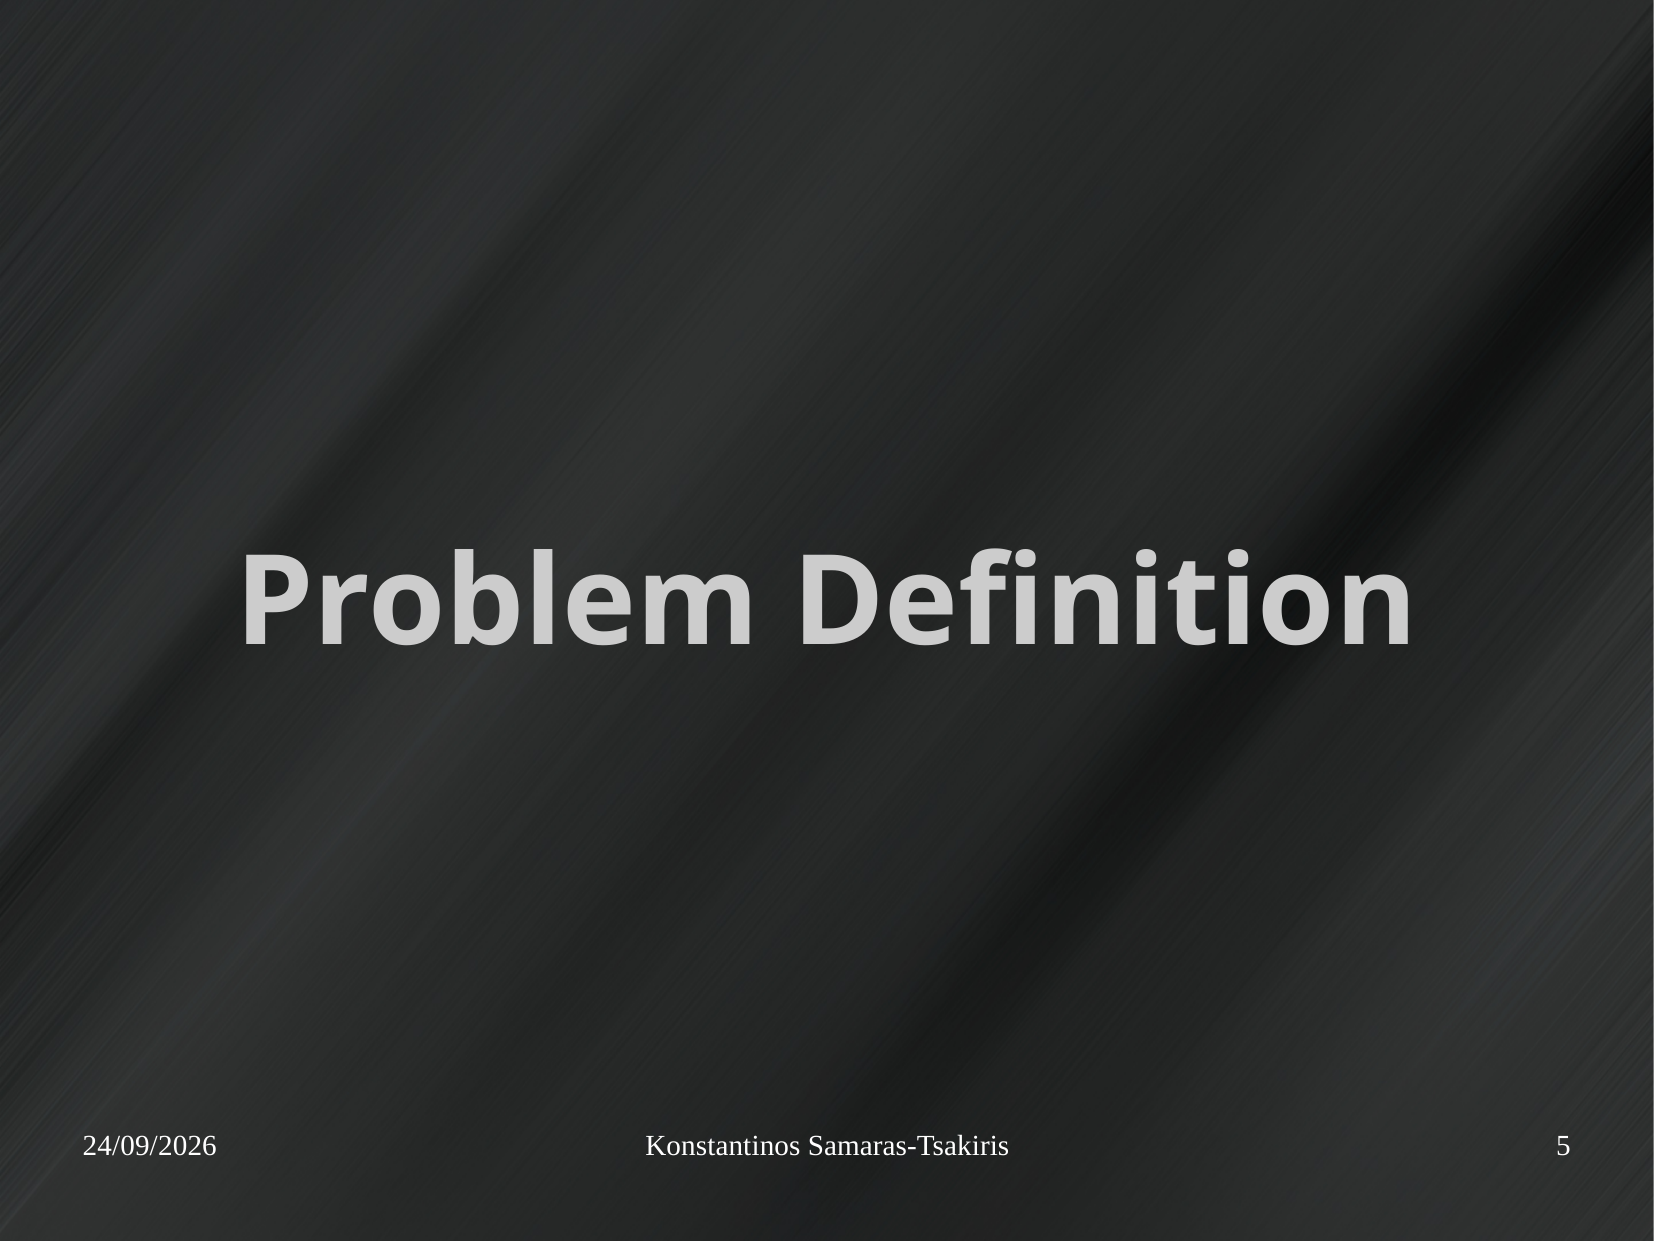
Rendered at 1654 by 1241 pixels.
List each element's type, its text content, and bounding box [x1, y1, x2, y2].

picture [0, 0, 1654, 1241]
title Problem Definition [82, 492, 1571, 700]
